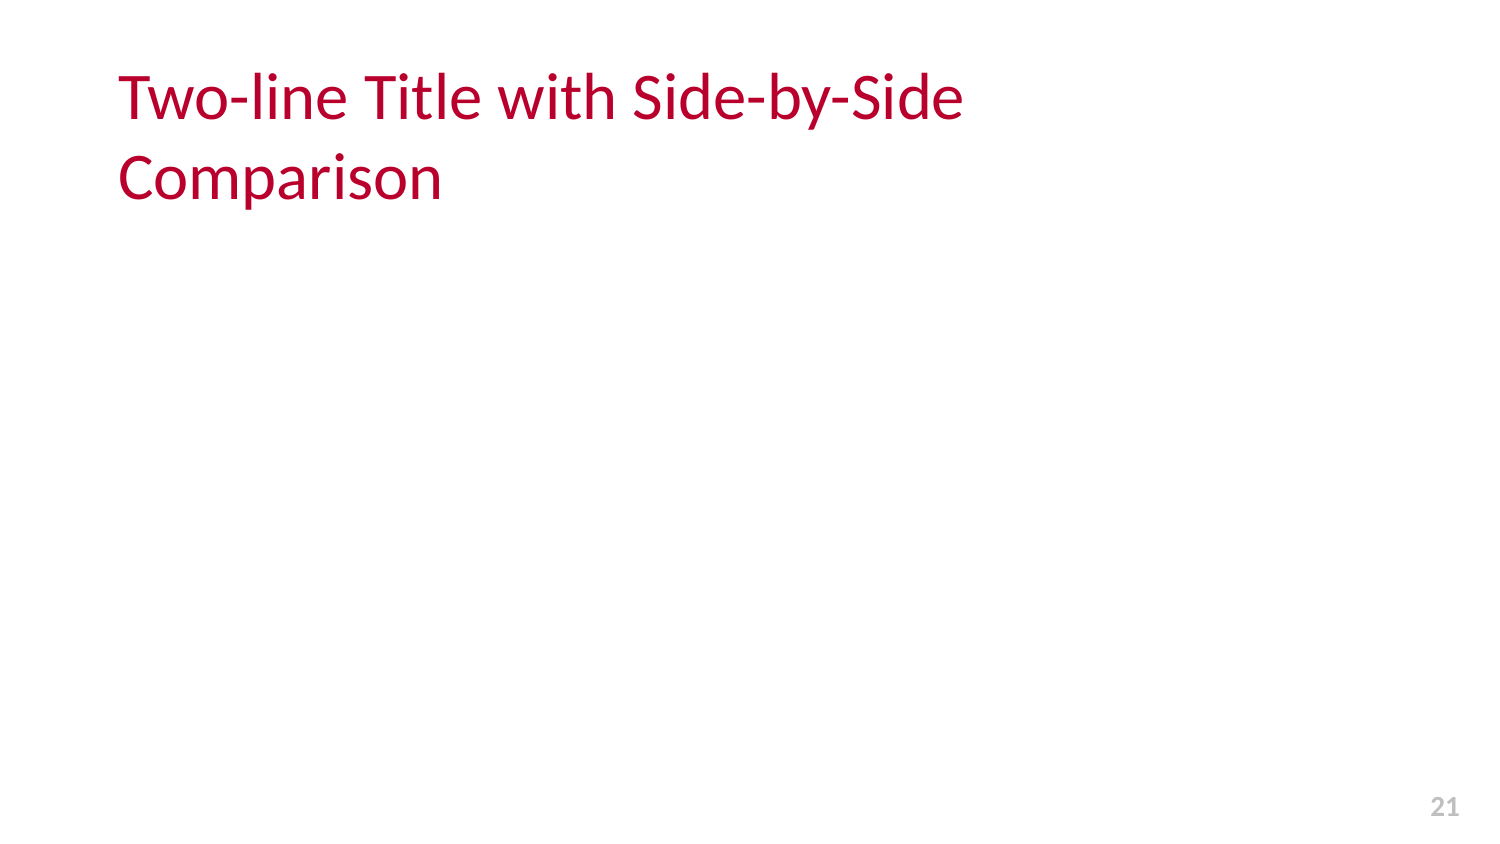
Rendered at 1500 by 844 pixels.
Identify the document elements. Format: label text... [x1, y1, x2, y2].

slide_number <number> [1125, 782, 1475, 828]
title Two-line Title with Side-by-Side Comparison [103, 45, 1397, 208]
